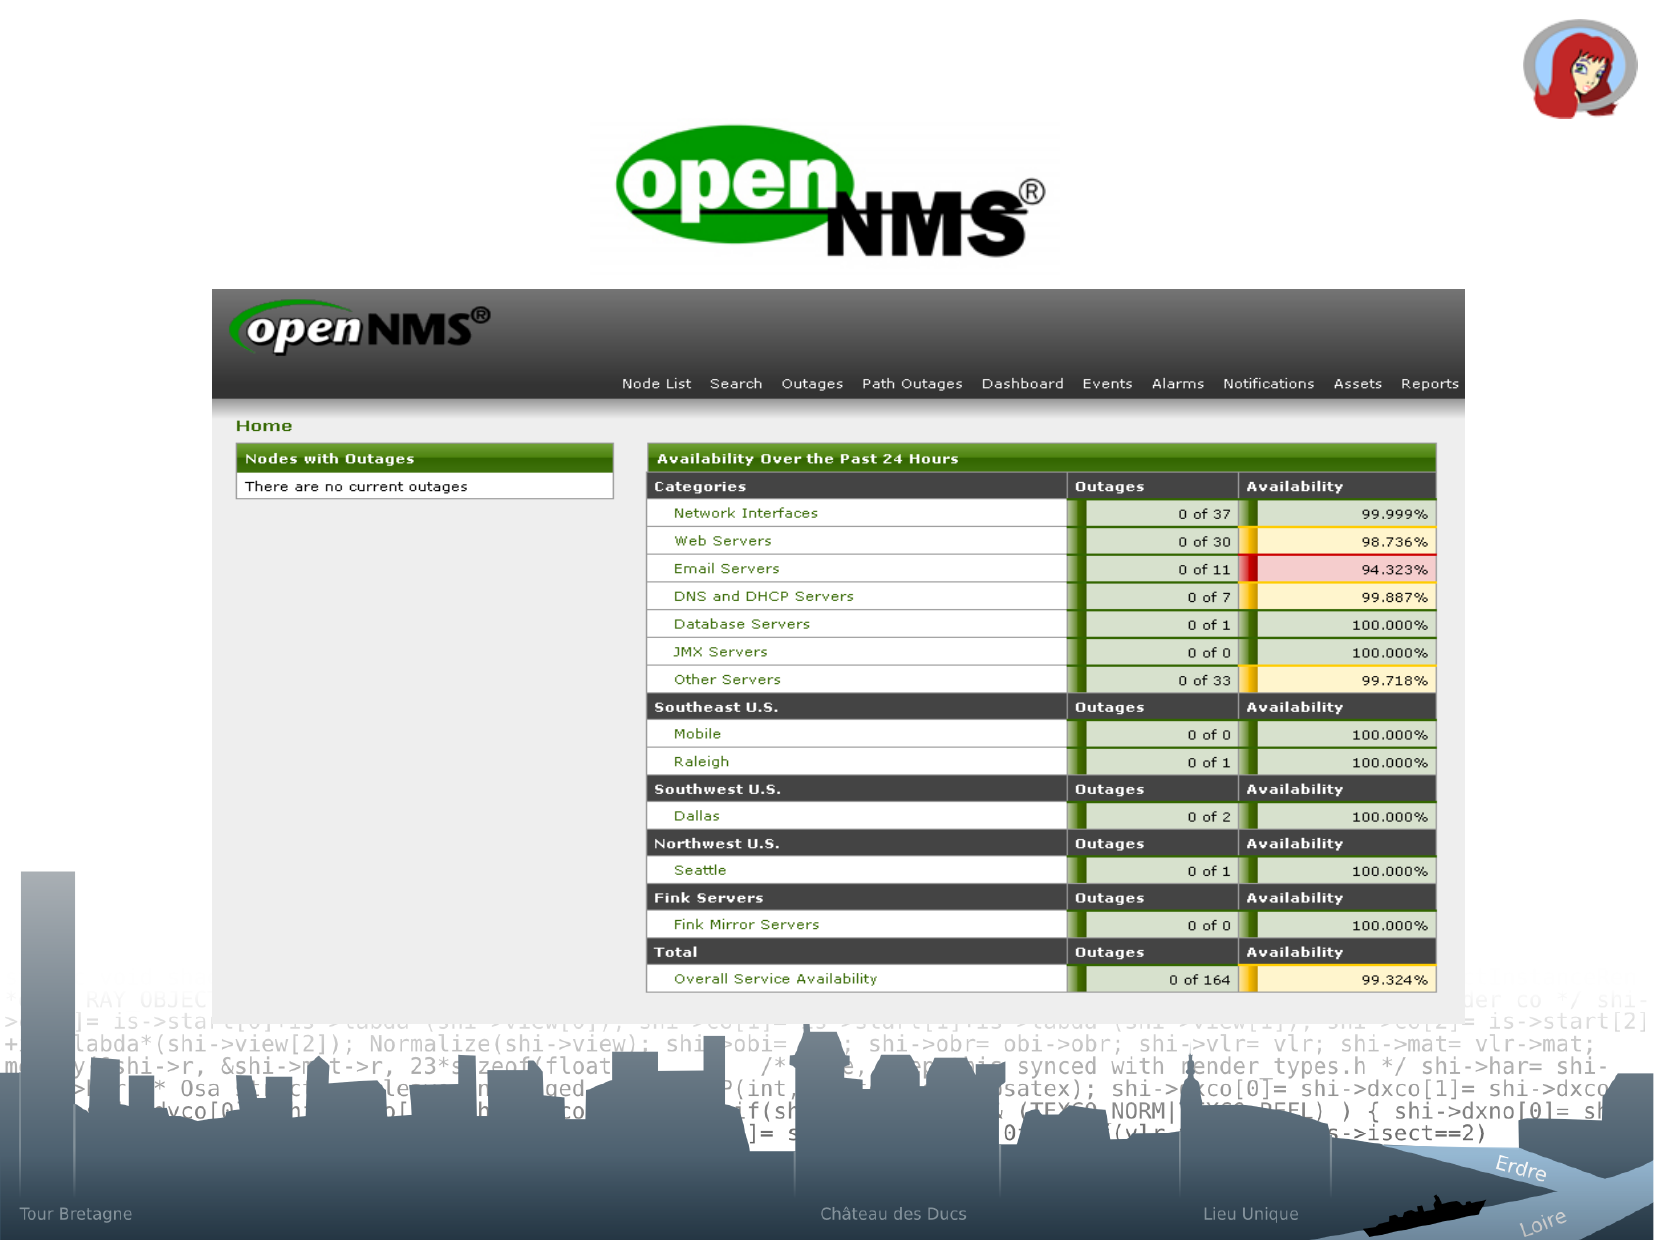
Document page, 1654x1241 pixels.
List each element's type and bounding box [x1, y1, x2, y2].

picture [590, 118, 1060, 275]
picture [0, 289, 1654, 1241]
picture [1523, 19, 1638, 119]
